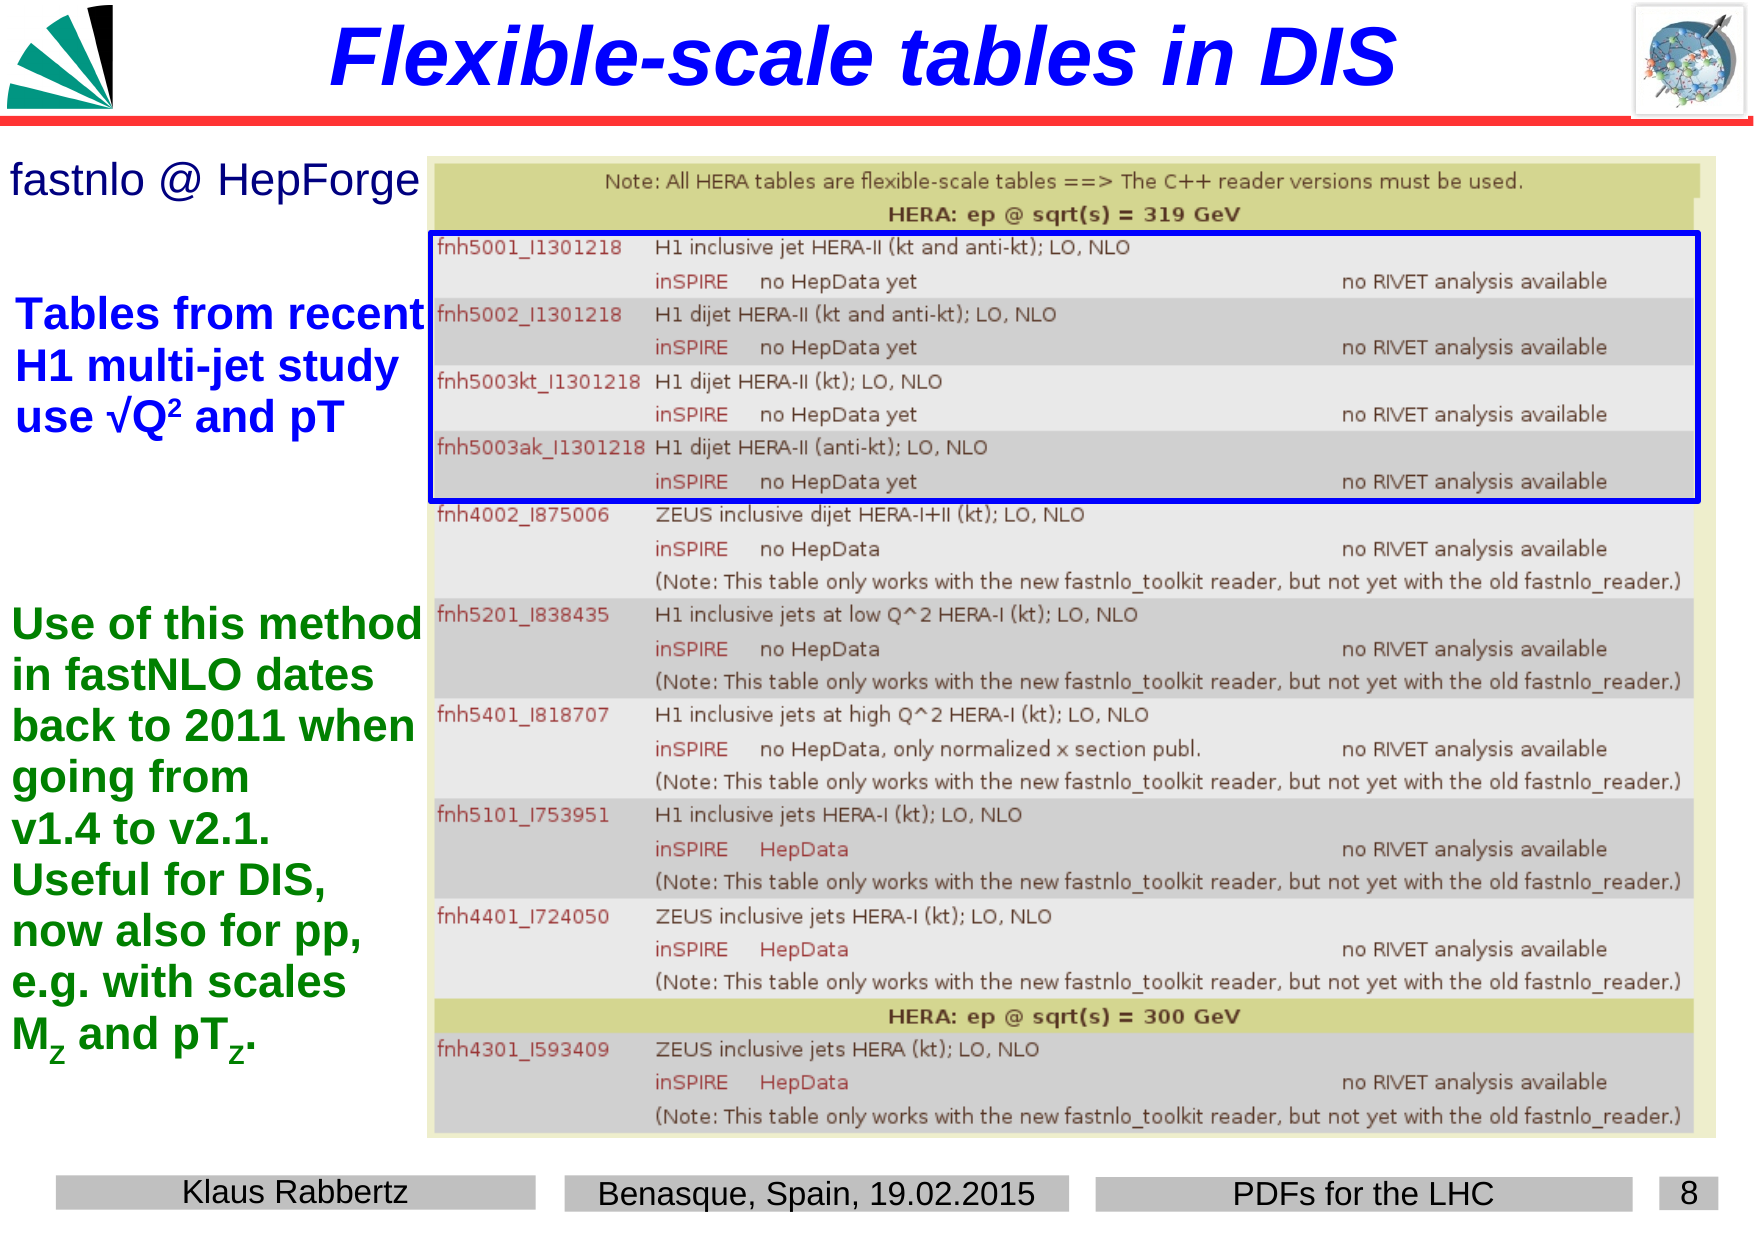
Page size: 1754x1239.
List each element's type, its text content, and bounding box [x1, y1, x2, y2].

text_box [430, 232, 1698, 502]
picture [427, 156, 1716, 1138]
text_box Tables from recent H1 multi-jet study use √Q2 and pT [3, 282, 430, 448]
title Flexible-scale tables in DIS [123, 0, 1606, 114]
text_box fastnlo @ HepForge [0, 147, 440, 216]
text_box Use of this method in fastNLO dates back to 2011 when going from v1.4 to v2.1. Useful for DIS, now also for pp, e.g. with scales MZ and pTZ. [0, 591, 438, 1138]
picture [7, 5, 113, 110]
picture [1631, 2, 1748, 119]
